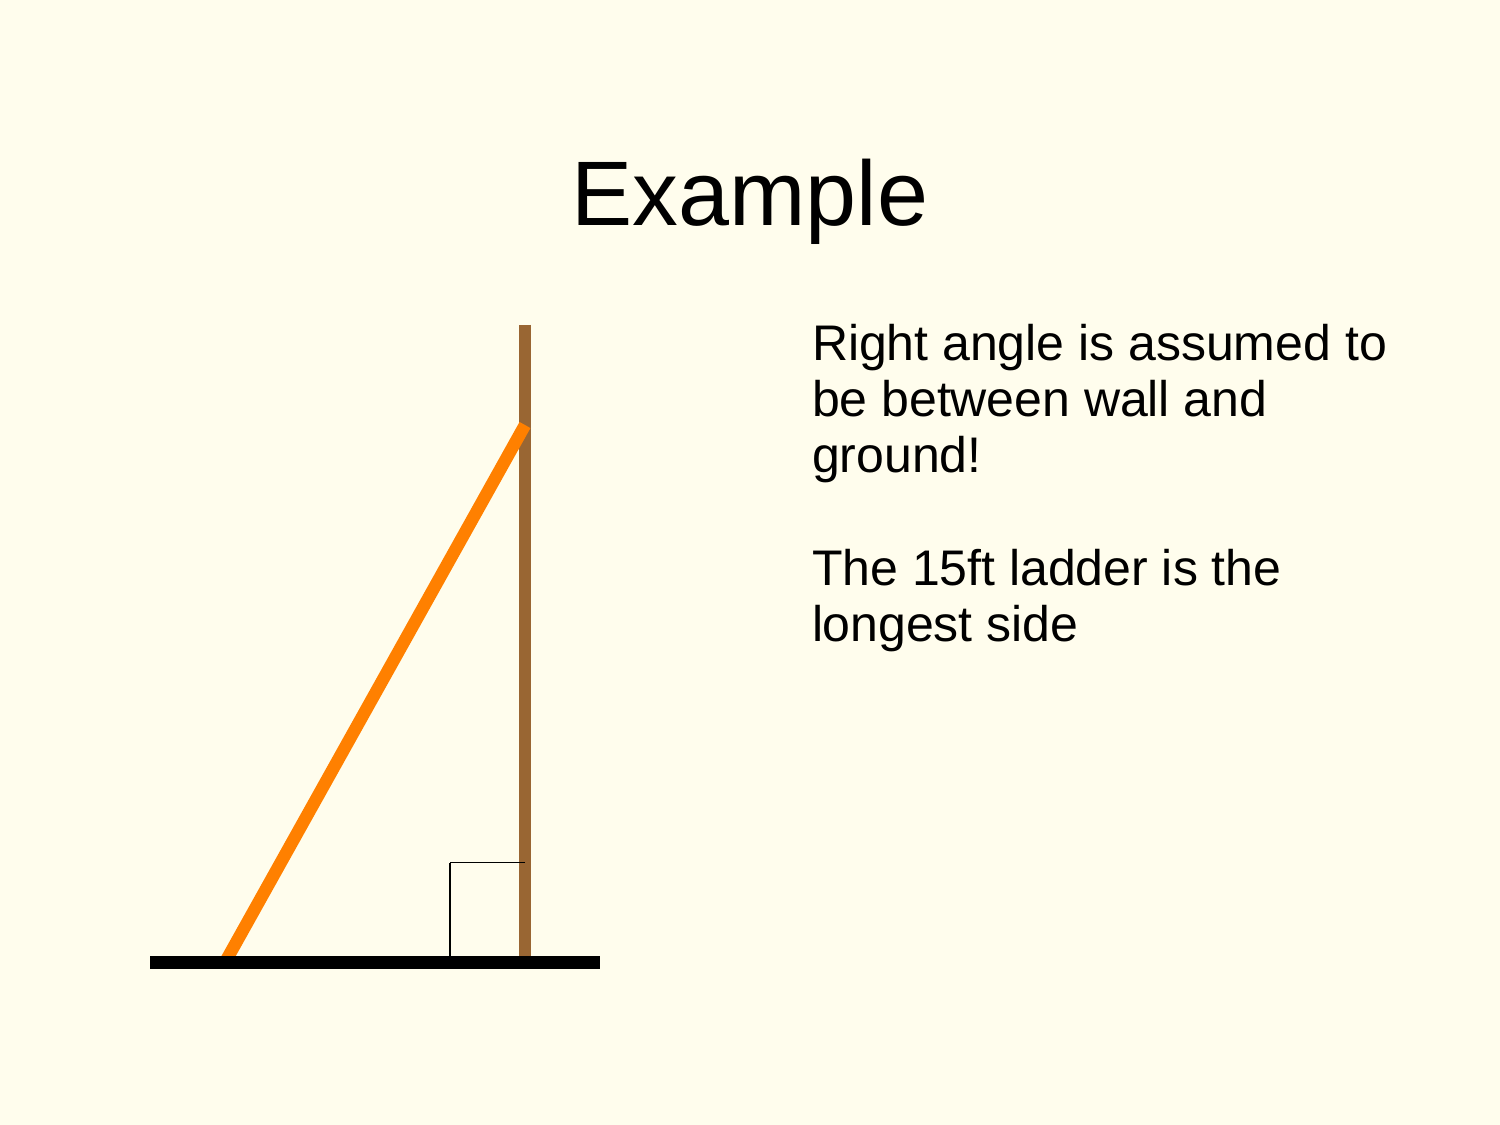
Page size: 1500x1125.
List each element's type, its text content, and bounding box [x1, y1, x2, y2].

text_box The 15ft ladder is the longest side [797, 532, 1463, 660]
text_box Right angle is assumed to be between wall and ground! [797, 307, 1438, 491]
title Example [112, 99, 1388, 288]
